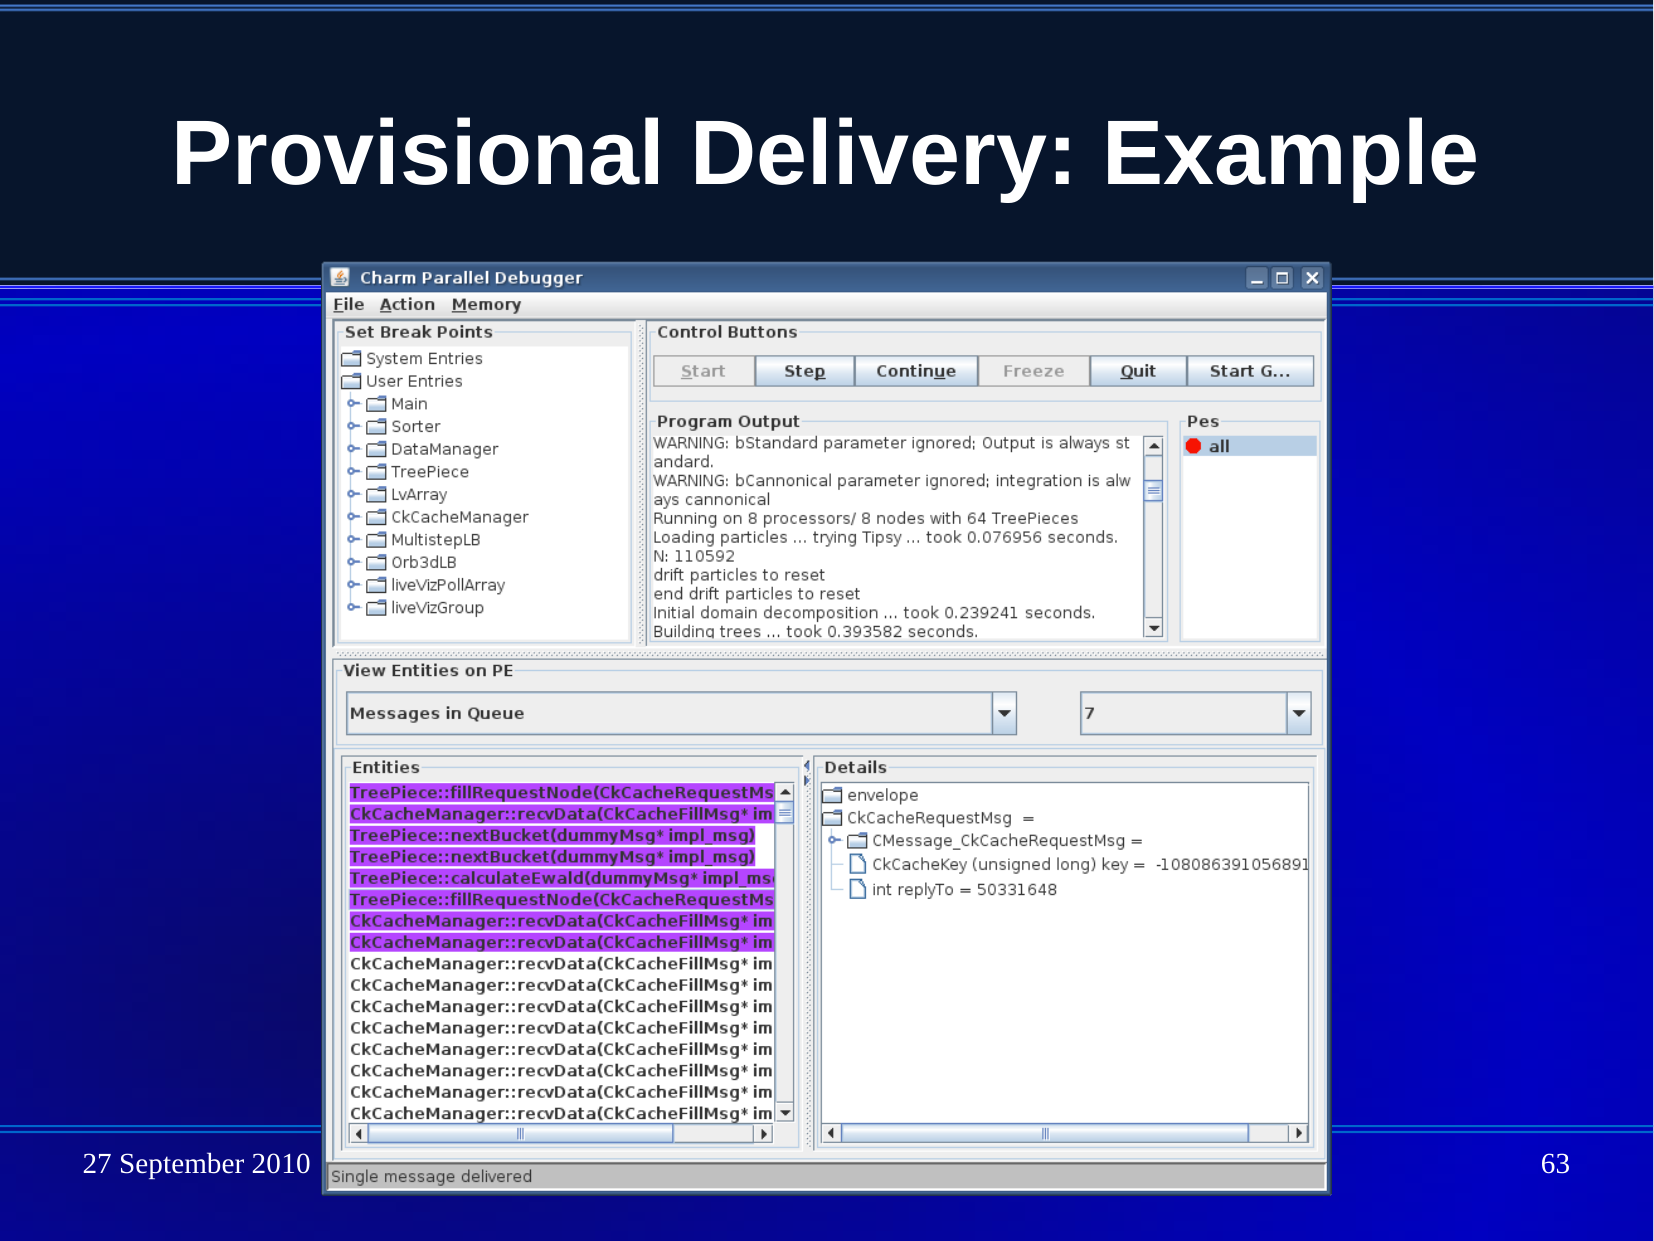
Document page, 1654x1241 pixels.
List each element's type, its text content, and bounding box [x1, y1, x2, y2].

title Provisional Delivery: Example [82, 56, 1571, 250]
picture [0, 0, 1654, 1241]
